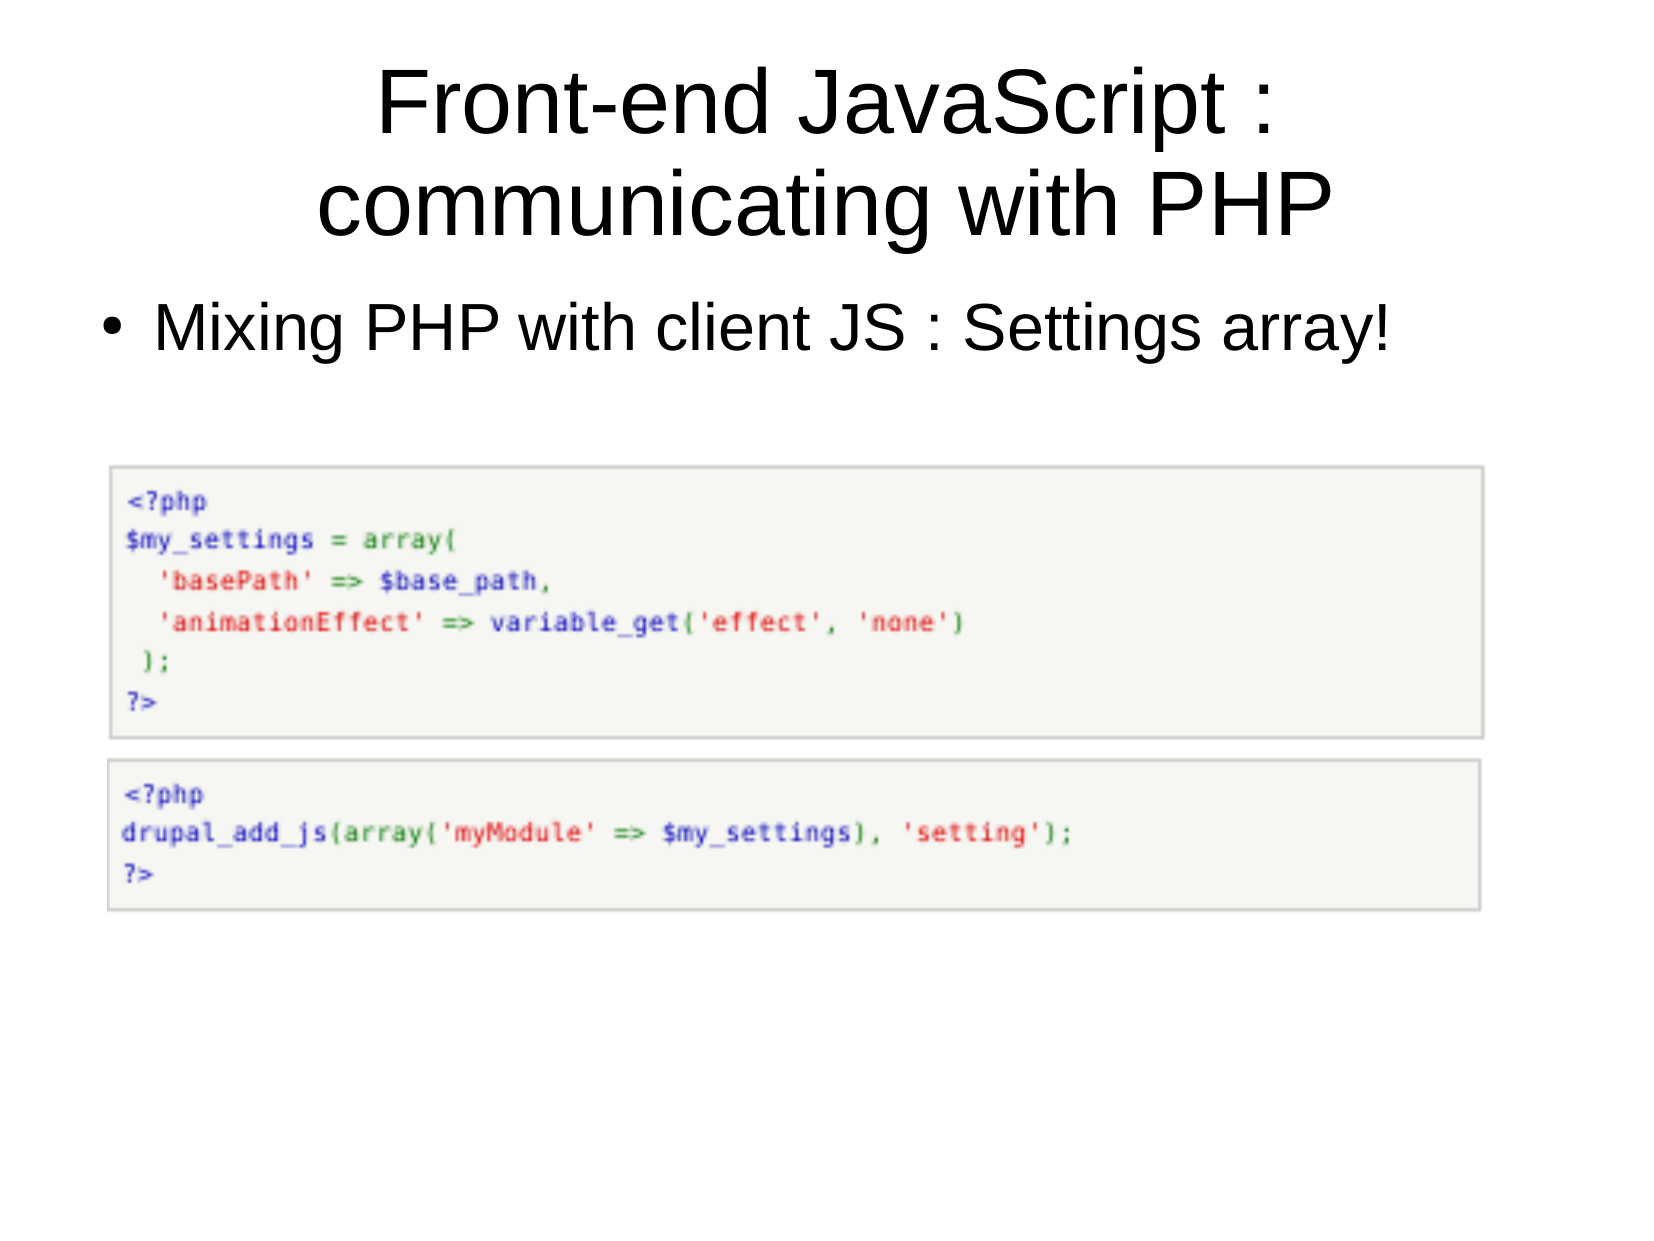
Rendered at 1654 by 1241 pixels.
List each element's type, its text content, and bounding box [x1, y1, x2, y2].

title Front-end JavaScript : communicating with PHP [82, 49, 1571, 257]
picture [107, 457, 1492, 922]
list Mixing PHP with client JS : Settings array! [82, 290, 1538, 1010]
